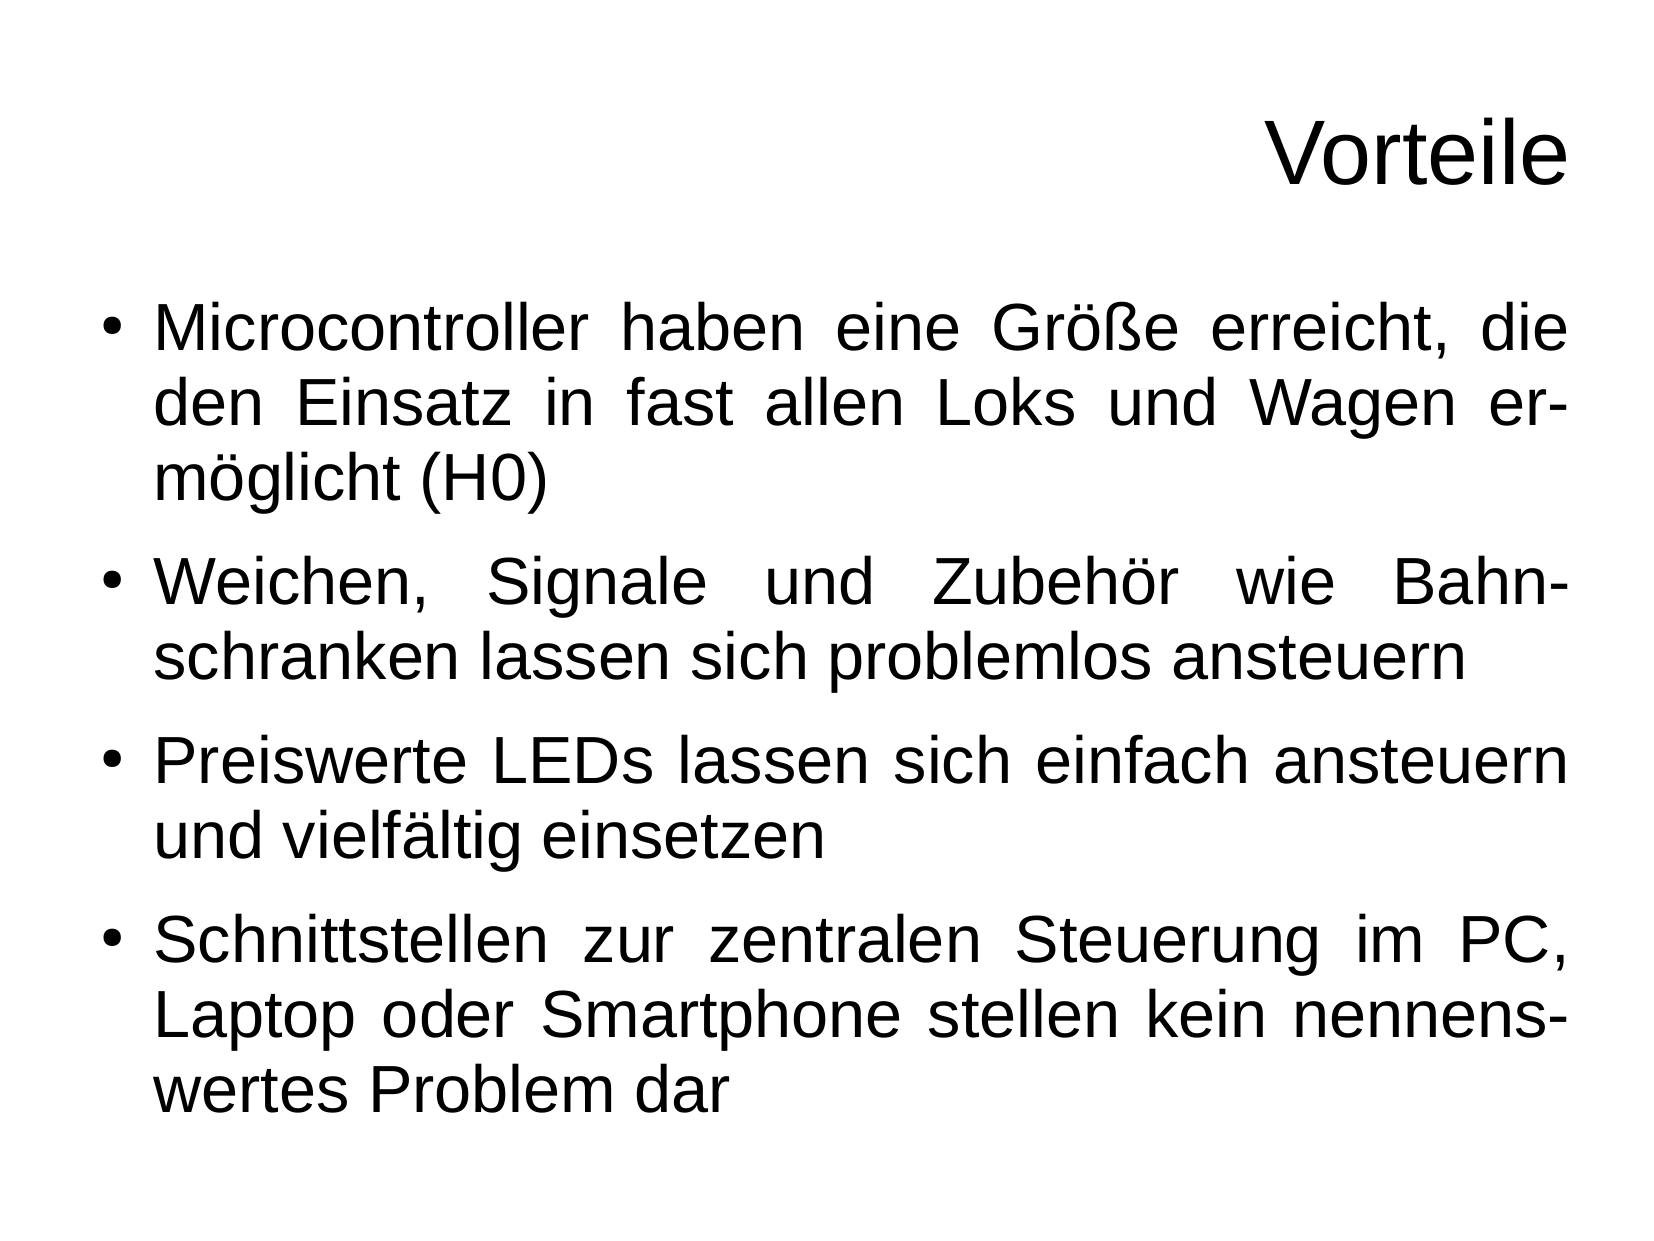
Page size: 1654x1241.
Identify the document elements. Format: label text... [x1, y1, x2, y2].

title Vorteile [82, 49, 1571, 257]
list Microcontroller haben eine Größe erreicht, die den Einsatz in fast allen Loks und Wagen er-möglicht (H0) Weichen, Signale und Zubehör wie Bahn-schranken lassen sich problemlos ansteuern Preiswerte LEDs lassen sich einfach ansteuern und vielfältig einsetzen Schnittstellen zur zentralen Steuerung im PC, Laptop oder Smartphone stellen kein nennens-wertes Problem dar [82, 290, 1571, 1127]
